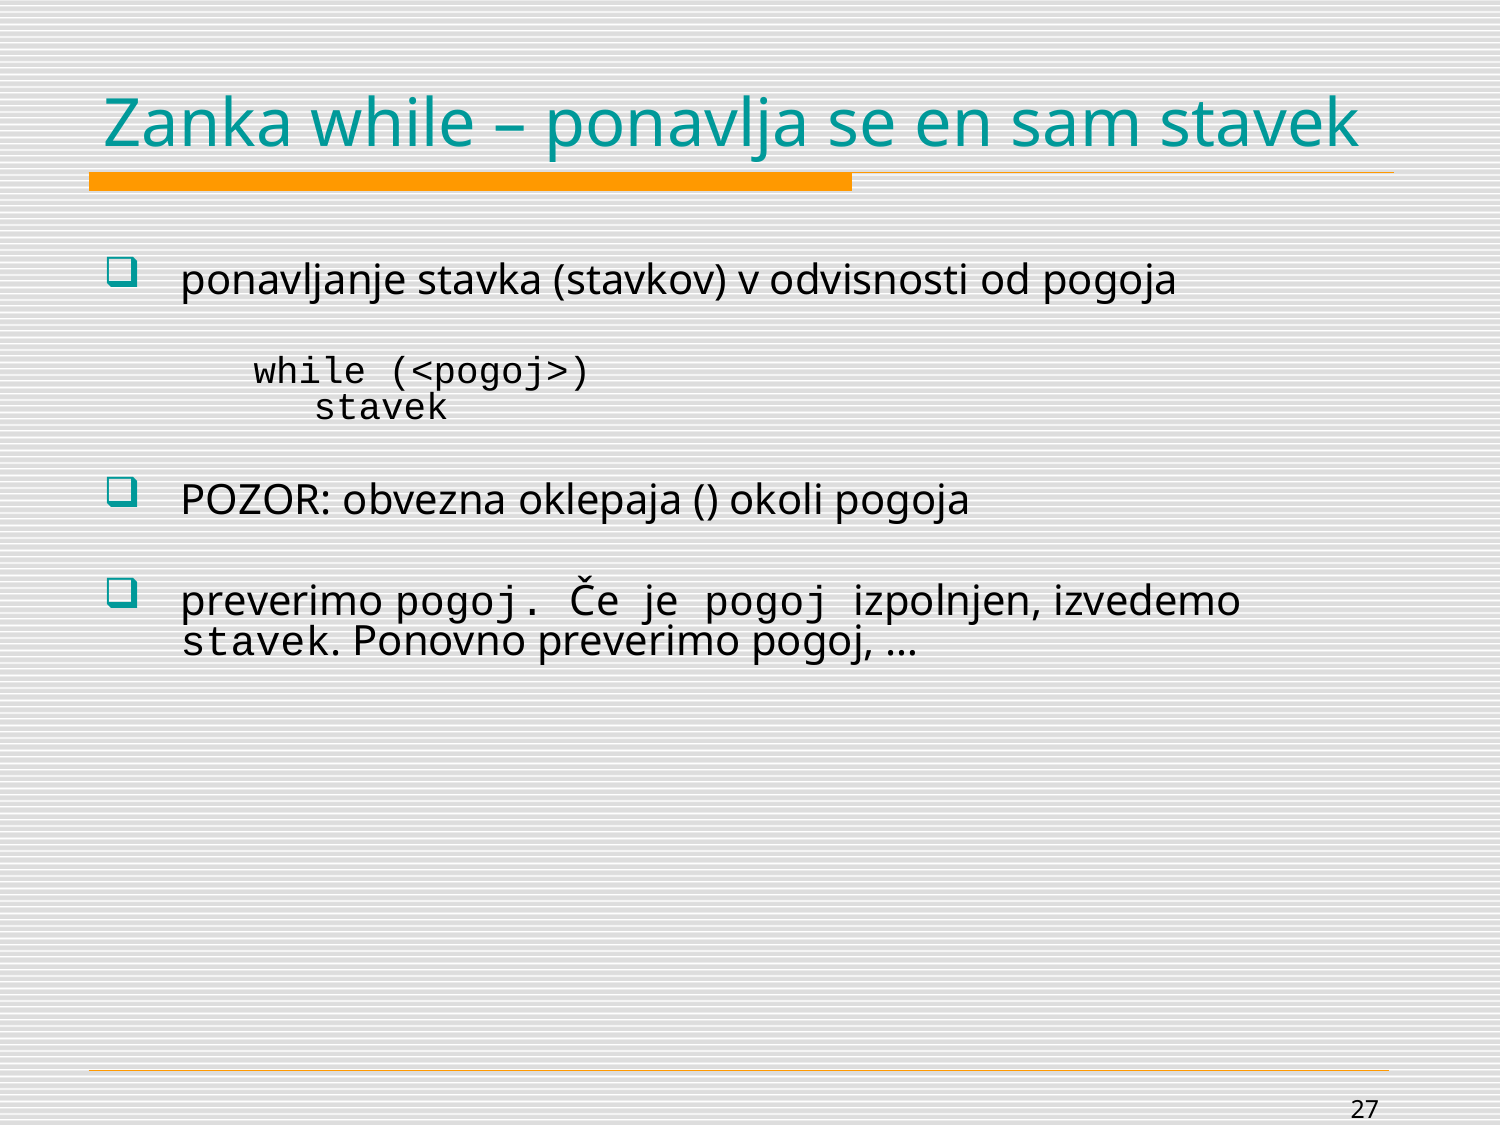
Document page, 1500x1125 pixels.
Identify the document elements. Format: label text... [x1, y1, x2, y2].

title Zanka while – ponavlja se en sam stavek [88, 54, 1401, 167]
text_box <number> [1068, 1085, 1394, 1125]
picture [0, 0, 1500, 1125]
list ponavljanje stavka (stavkov) v odvisnosti od pogoja while (<pogoj>) stavek POZOR: obvezna oklepaja () okoli pogoja preverimo pogoj. Če je pogoj izpolnjen, izvedemo stavek. Ponovno preverimo pogoj, … [88, 255, 1388, 998]
